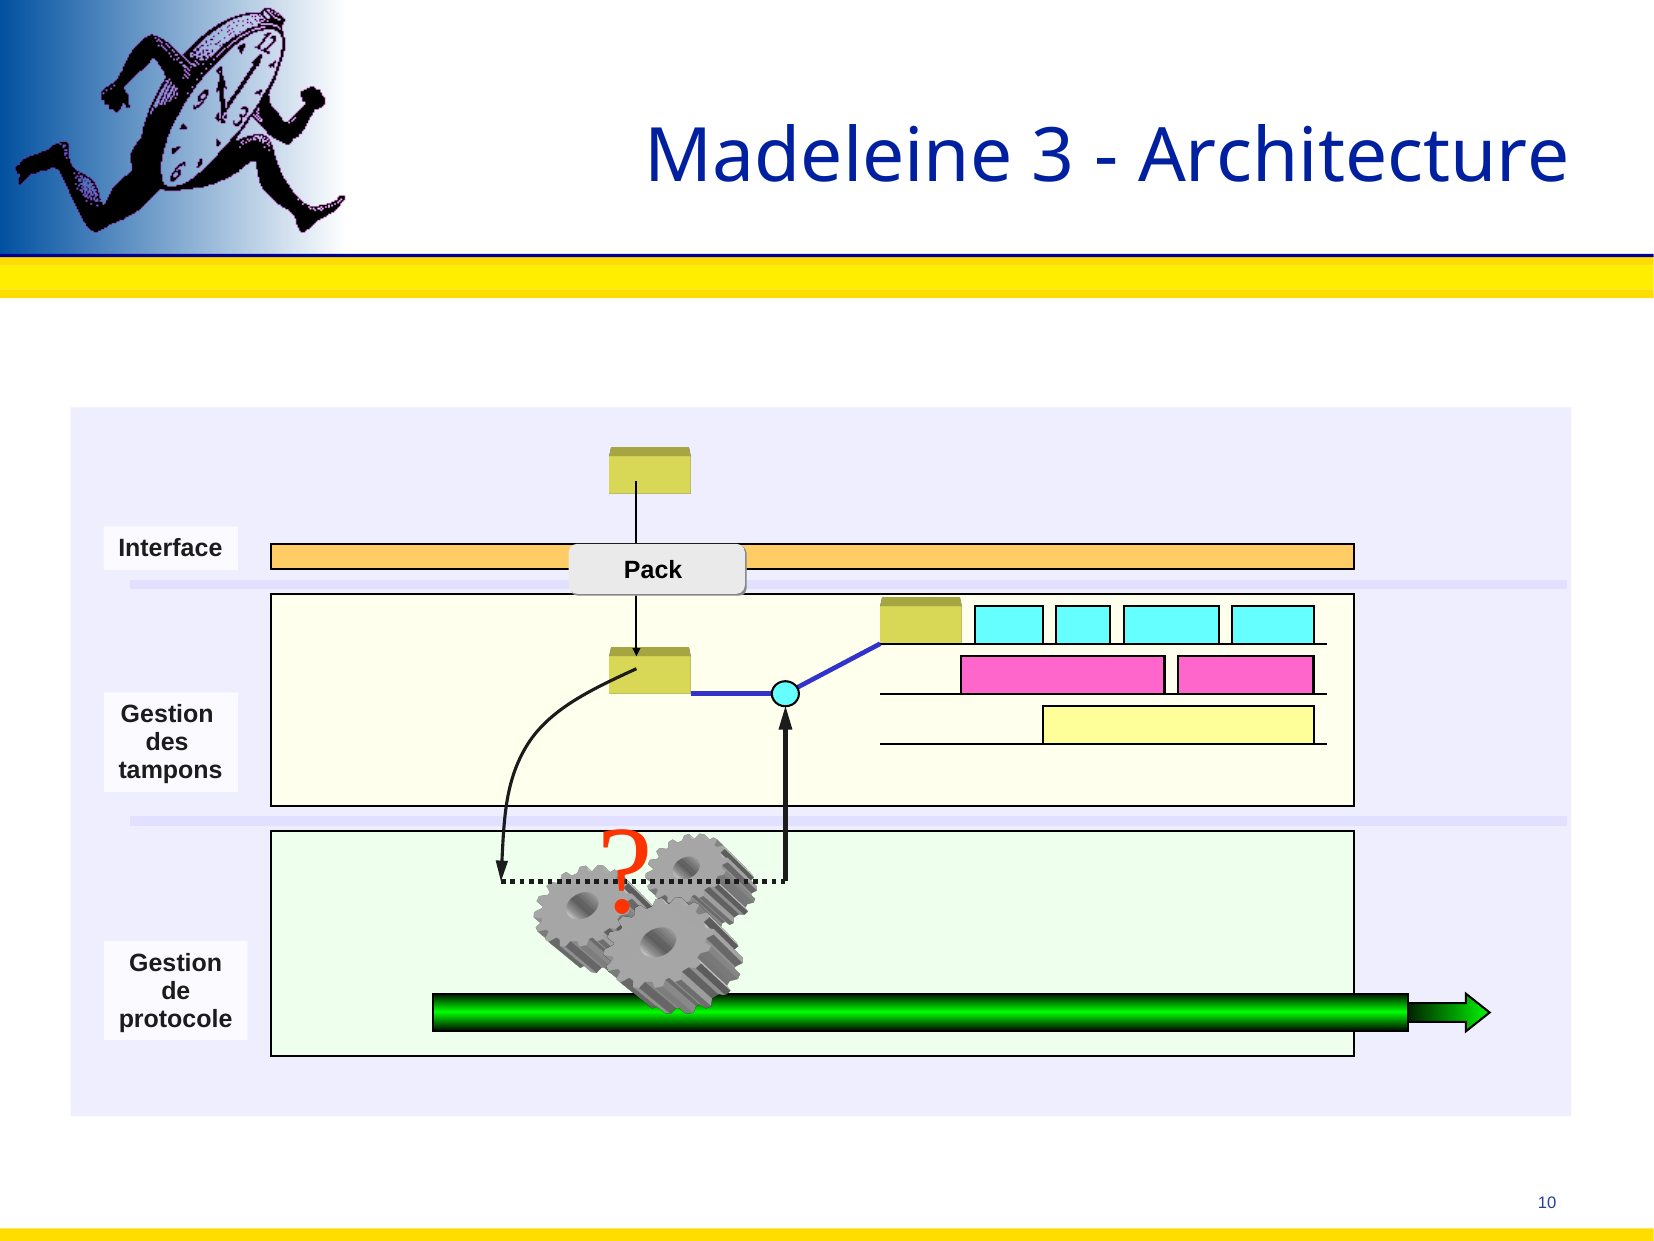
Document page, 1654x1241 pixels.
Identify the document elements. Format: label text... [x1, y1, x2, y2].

text_box [70, 407, 1572, 1117]
title Madeleine 3 - Architecture [372, 49, 1571, 257]
text_box Interface [103, 526, 238, 570]
picture [14, 0, 353, 245]
text_box Gestion de protocole [103, 940, 248, 1041]
text_box Pack [609, 547, 698, 592]
text_box ? [582, 793, 668, 948]
text_box Gestion des tampons [103, 692, 238, 792]
